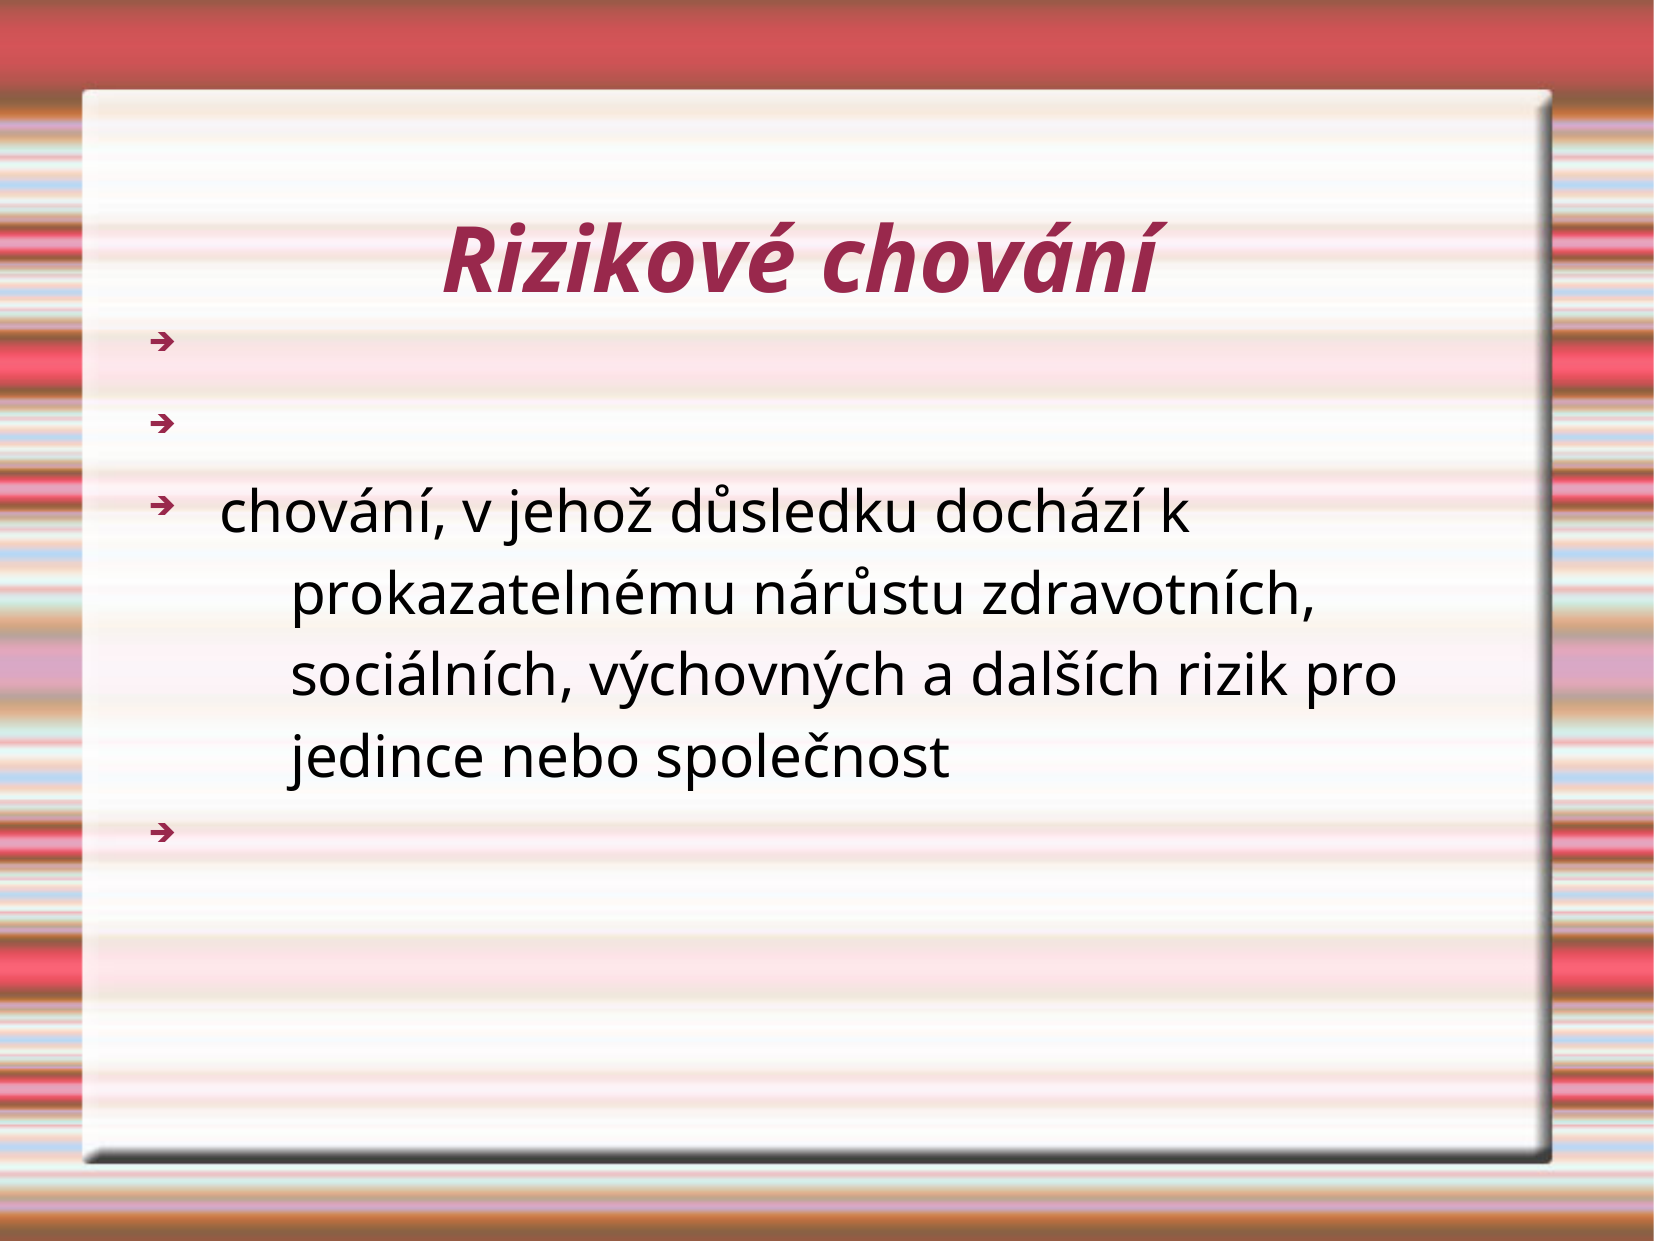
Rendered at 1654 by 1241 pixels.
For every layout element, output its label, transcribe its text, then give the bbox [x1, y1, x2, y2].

title Rizikové chování [93, 138, 1506, 355]
list chování, v jehož důsledku dochází k prokazatelnému nárůstu zdravotních, sociálních, výchovných a dalších rizik pro jedince nebo společnost [125, 310, 1507, 1152]
